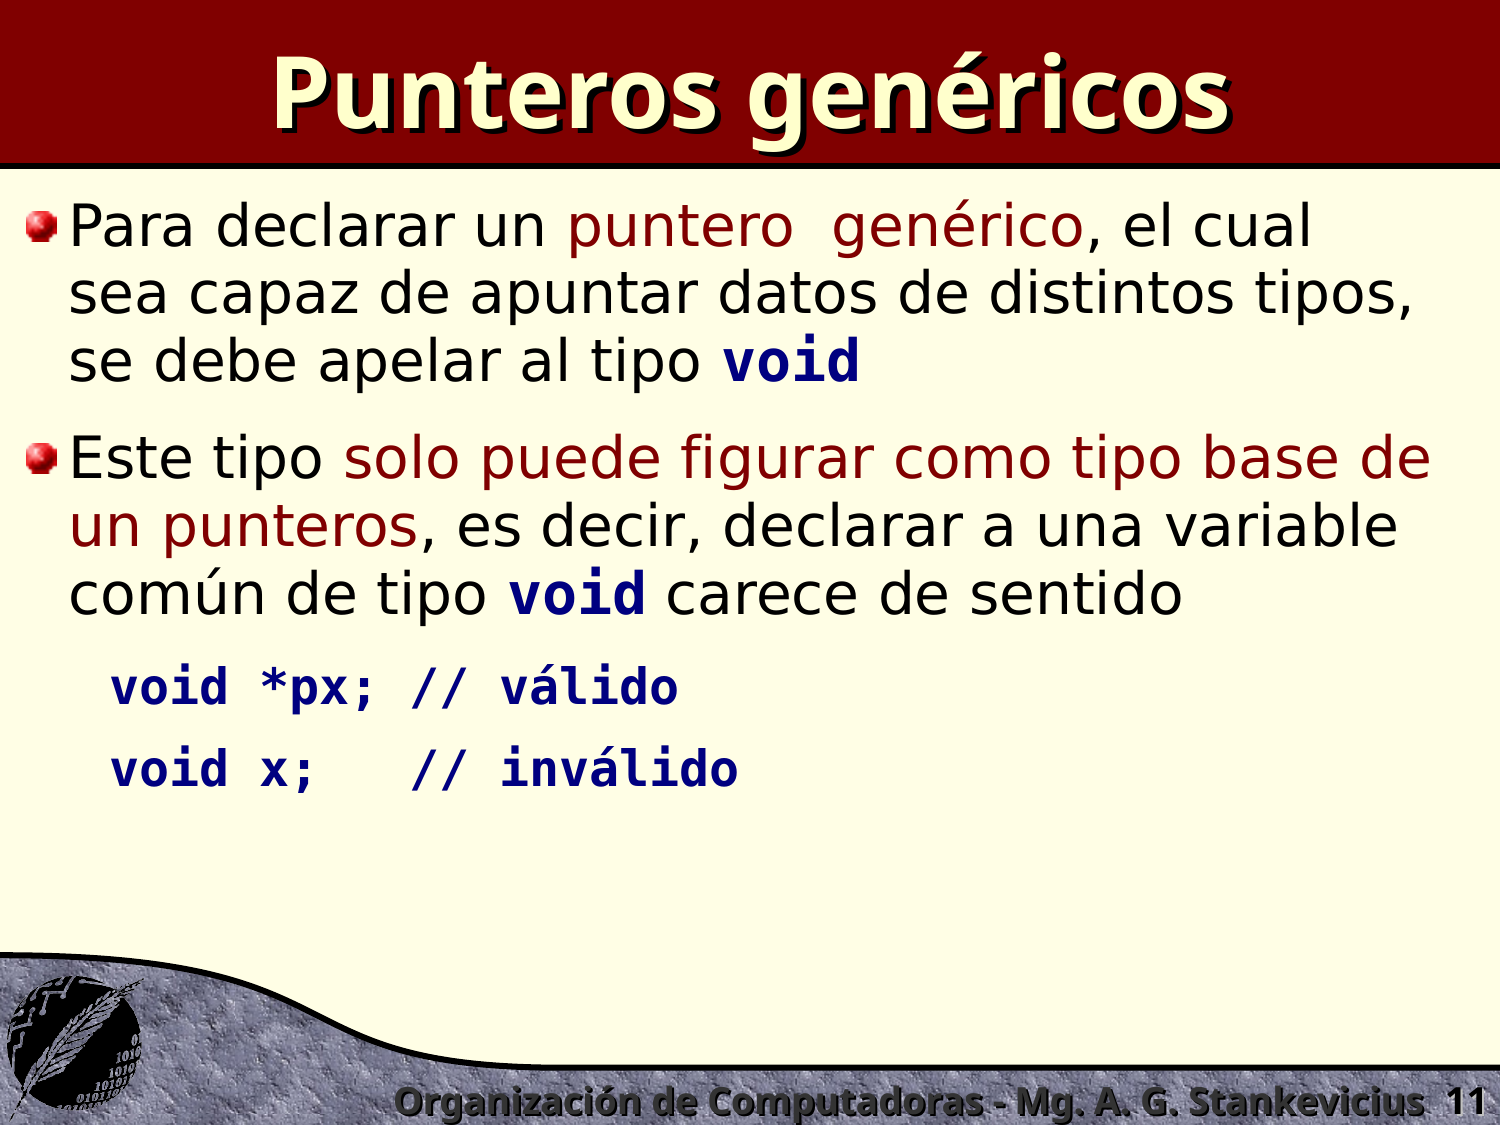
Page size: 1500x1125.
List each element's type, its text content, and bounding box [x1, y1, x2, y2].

title Punteros genéricos [15, 5, 1485, 160]
picture [0, 959, 1500, 1125]
picture [802, 1100, 806, 1110]
list Para declarar un puntero genérico, el cual sea capaz de apuntar datos de distintos tipos, se debe apelar al tipo void Este tipo solo puede figurar como tipo base de un punteros, es decir, declarar a una variable común de tipo void carece de sentido void *px; // válido void x; // inválido [11, 192, 1486, 935]
picture [448, 1100, 455, 1110]
picture [1058, 1100, 1065, 1110]
